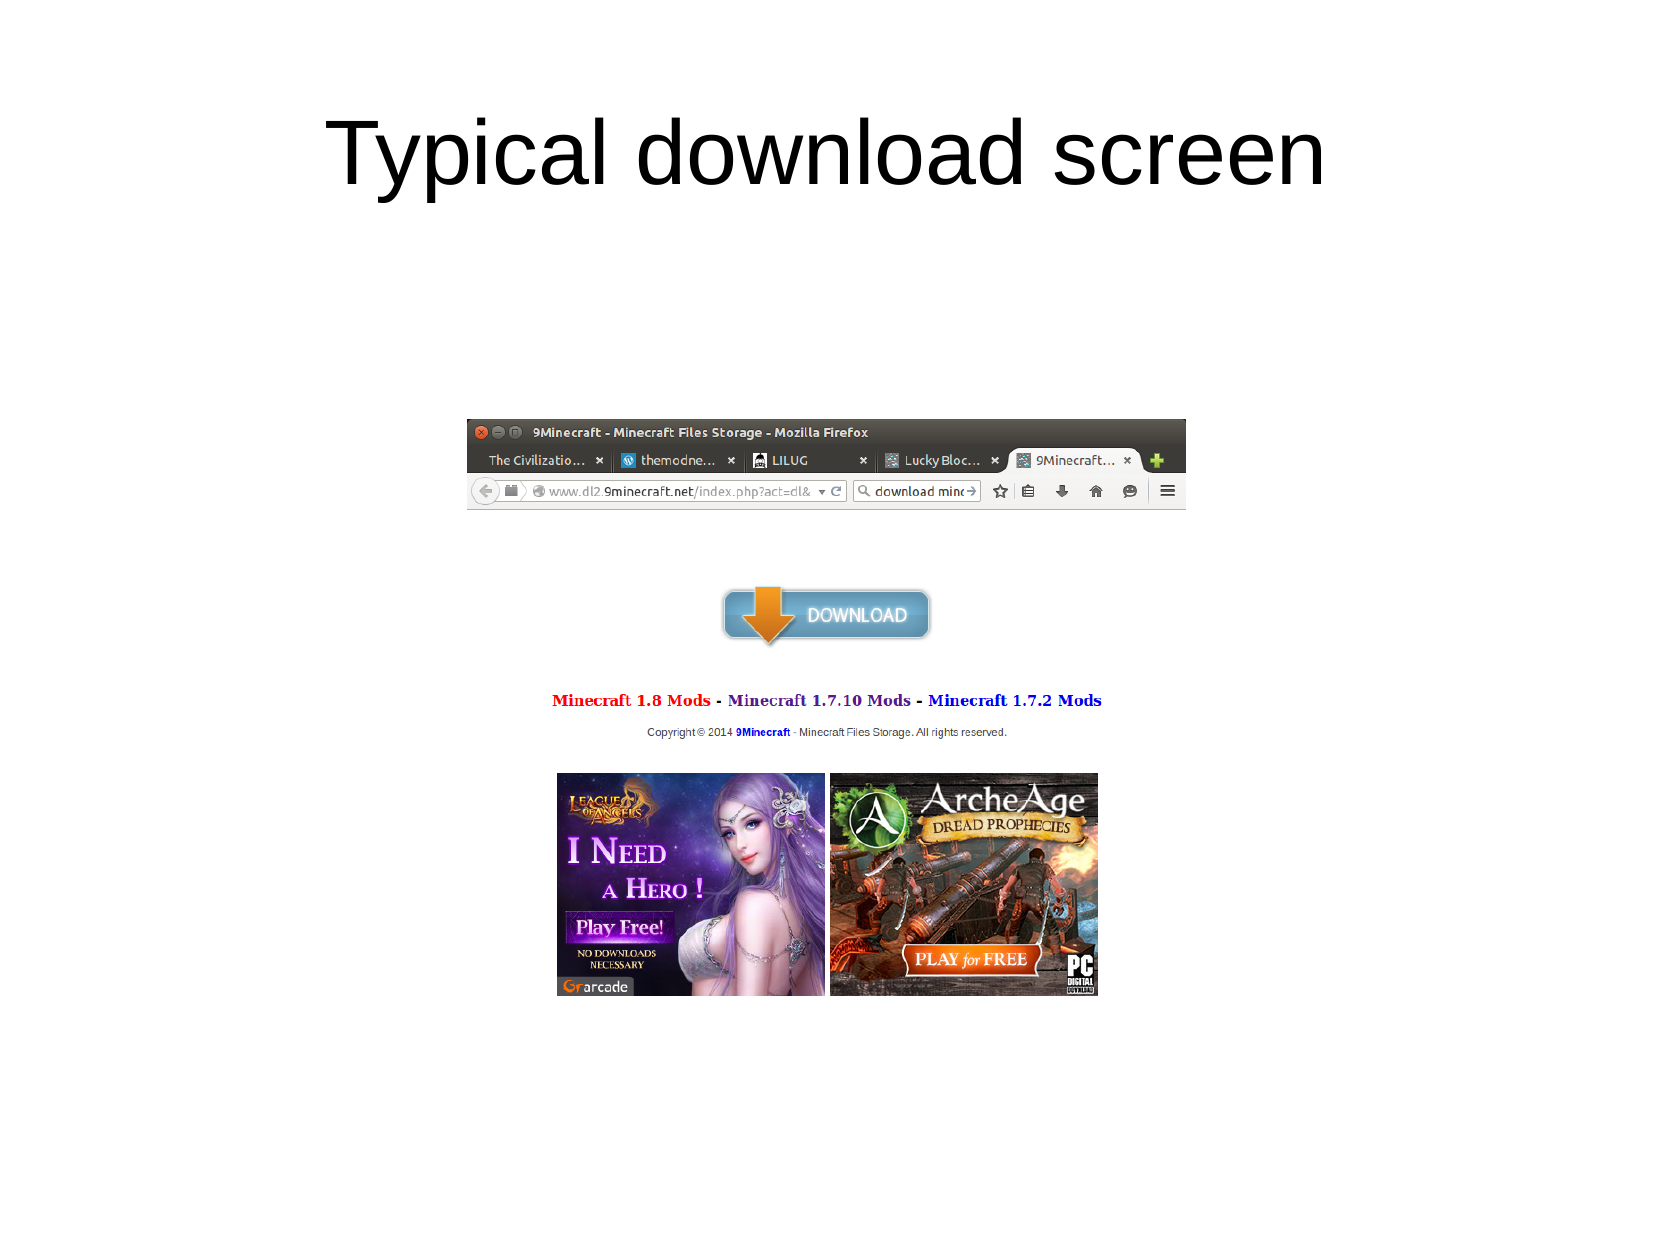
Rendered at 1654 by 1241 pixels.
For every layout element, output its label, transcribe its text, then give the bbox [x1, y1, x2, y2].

title Typical download screen [82, 49, 1571, 257]
picture [467, 419, 1186, 1140]
